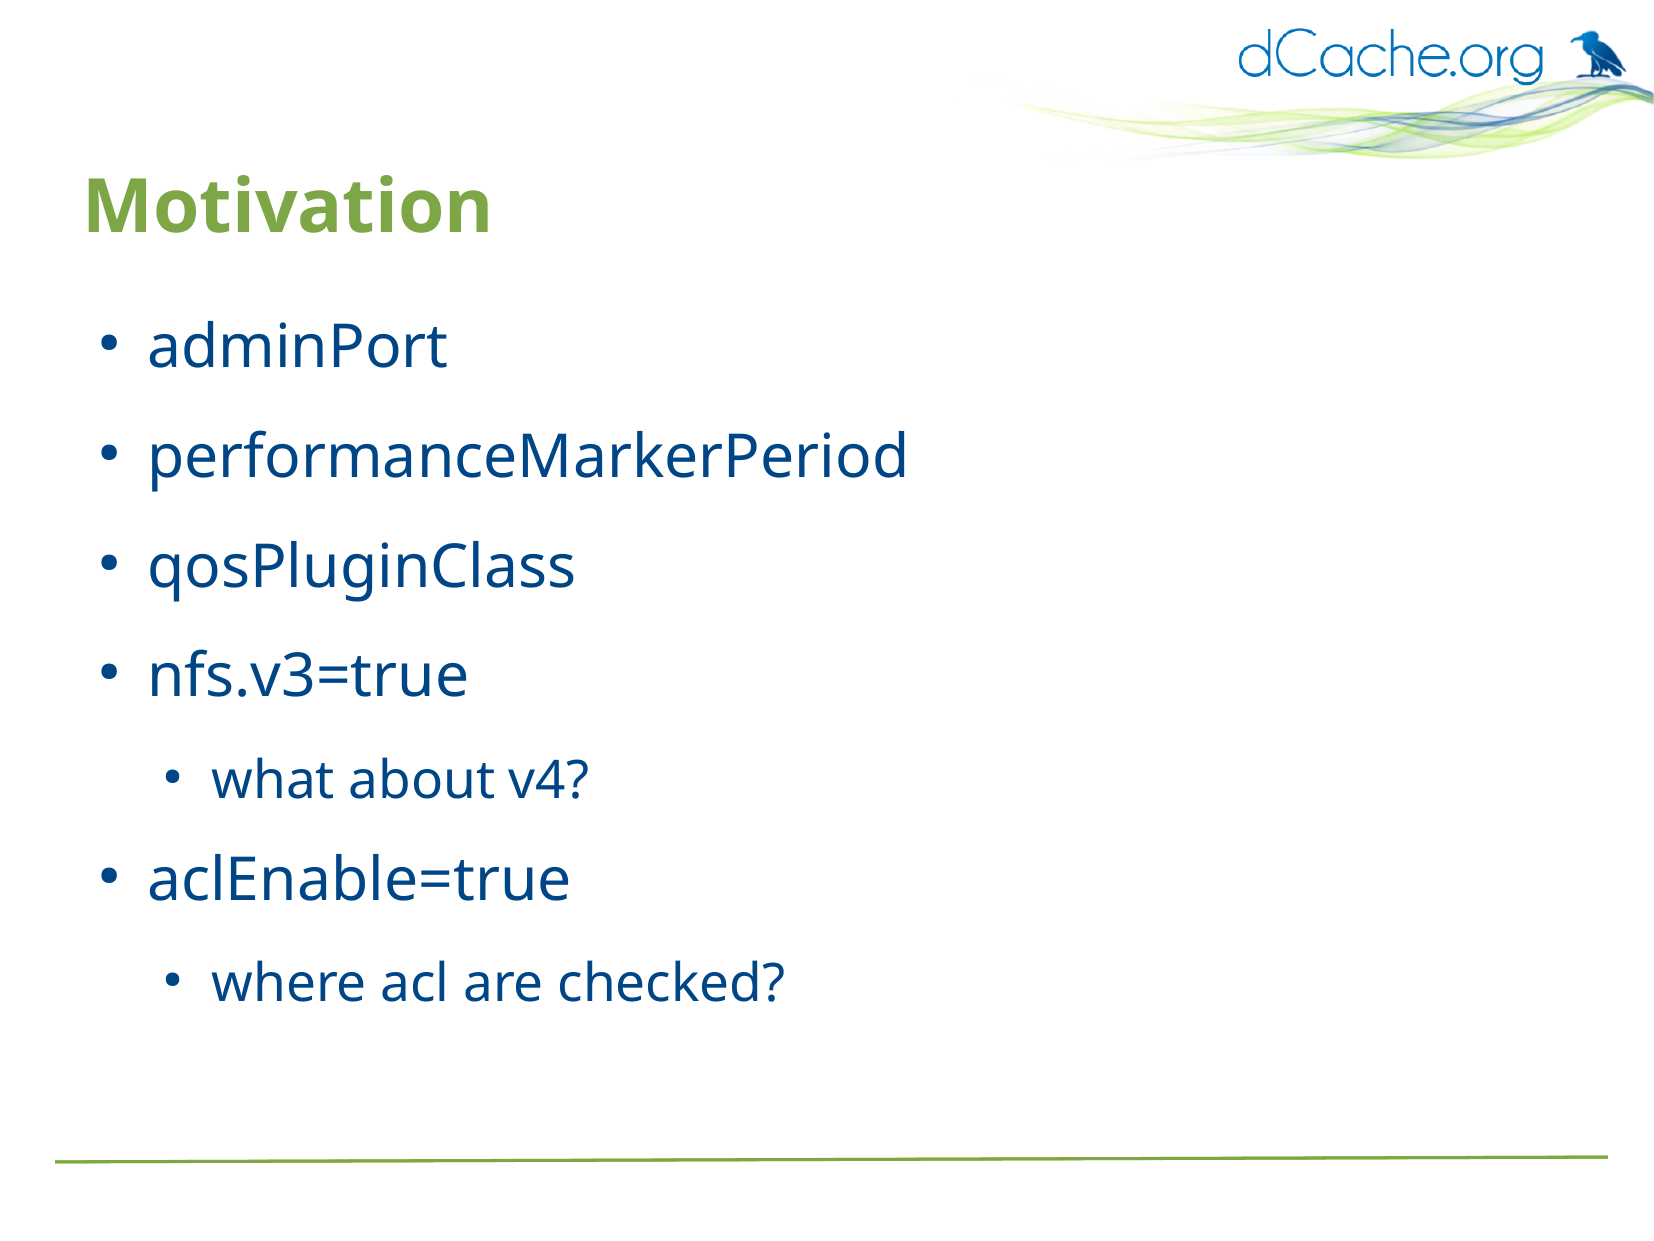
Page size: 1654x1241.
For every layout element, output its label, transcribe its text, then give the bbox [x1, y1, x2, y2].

title Motivation [82, 155, 1605, 252]
list adminPort performanceMarkerPeriod qosPluginClass nfs.v3=true what about v4? aclEnable=true where acl are checked? [82, 302, 1571, 1023]
picture [956, 16, 1654, 169]
